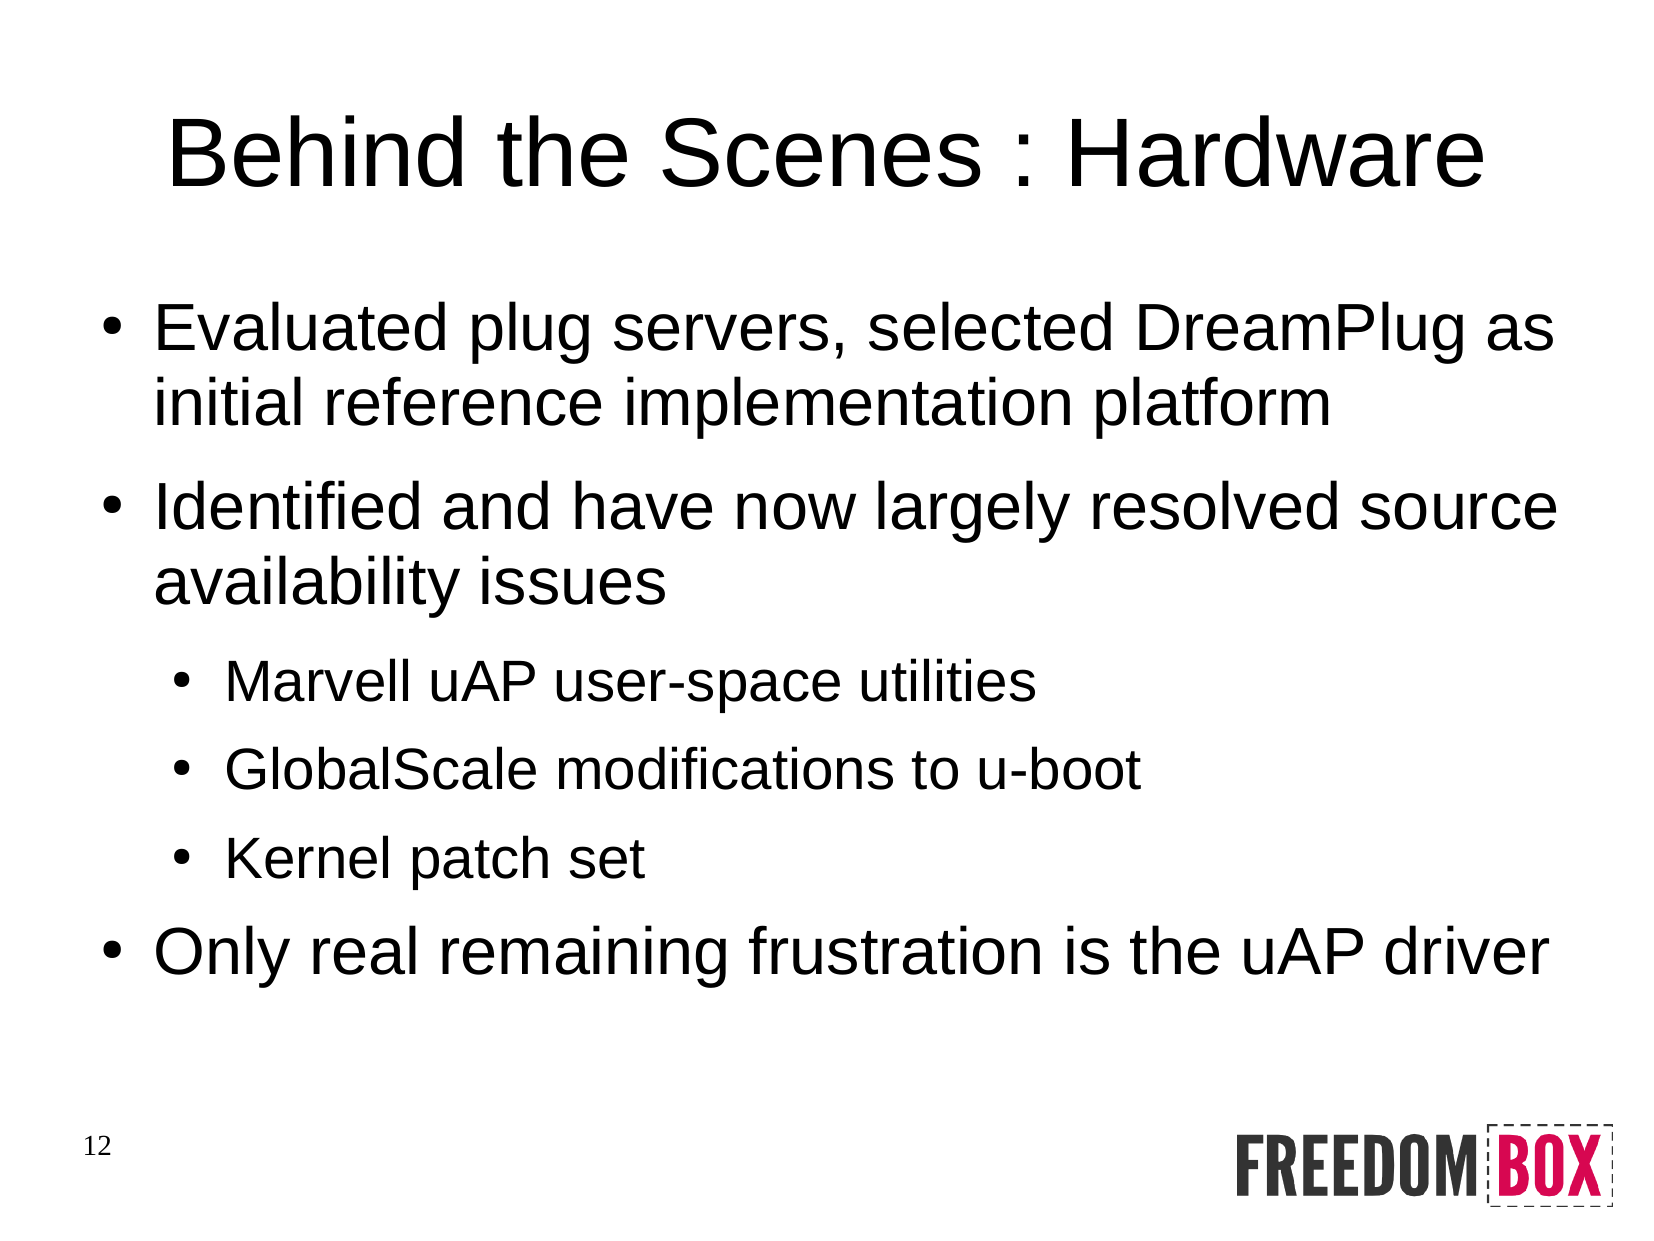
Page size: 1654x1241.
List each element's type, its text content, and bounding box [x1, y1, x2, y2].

title Behind the Scenes : Hardware [82, 49, 1571, 257]
picture [1237, 1124, 1613, 1207]
list Evaluated plug servers, selected DreamPlug as initial reference implementation platform Identified and have now largely resolved source availability issues Marvell uAP user-space utilities GlobalScale modifications to u-boot Kernel patch set Only real remaining frustration is the uAP driver [82, 290, 1571, 1109]
